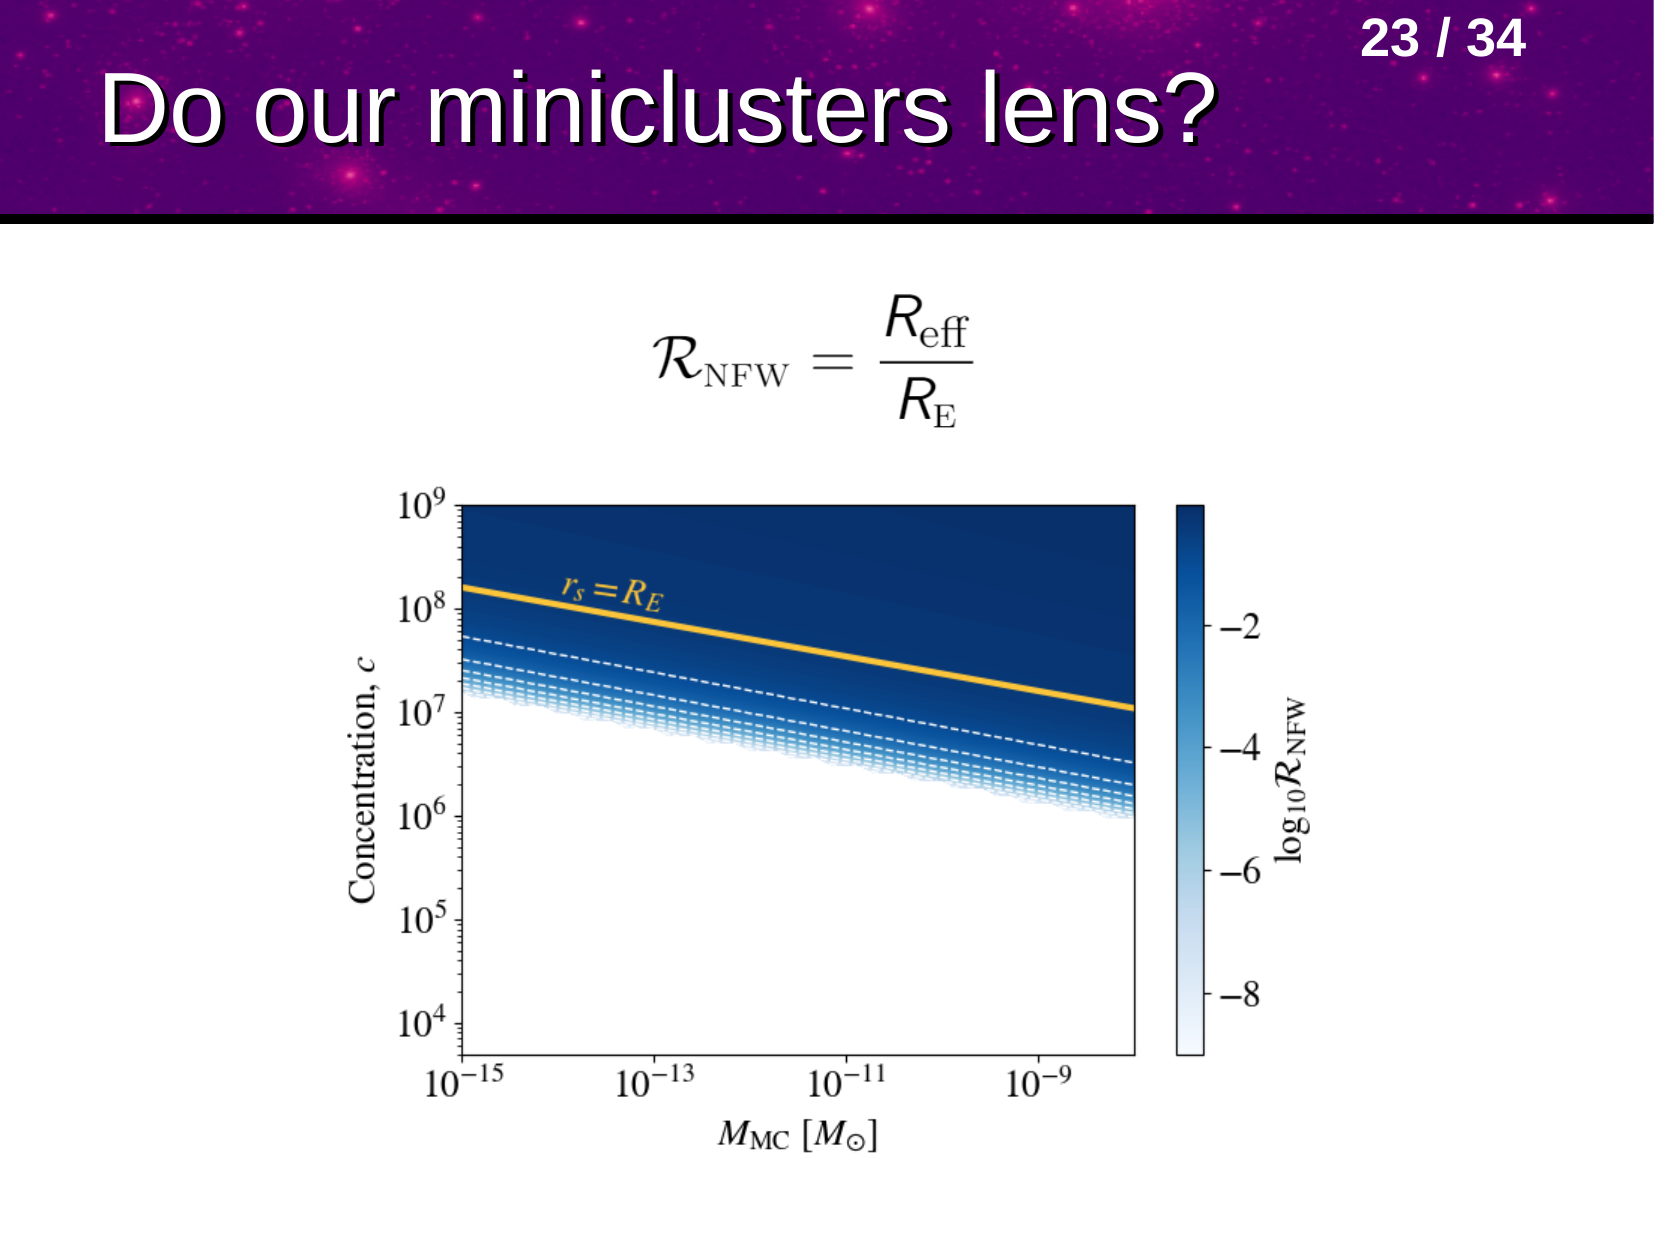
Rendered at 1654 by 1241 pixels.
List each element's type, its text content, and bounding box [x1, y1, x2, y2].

picture [0, 0, 1345, 214]
text_box Do our miniclusters lens? [82, 44, 1654, 283]
text_box <number> / 34 [1345, 0, 1654, 77]
picture [307, 268, 1358, 1199]
